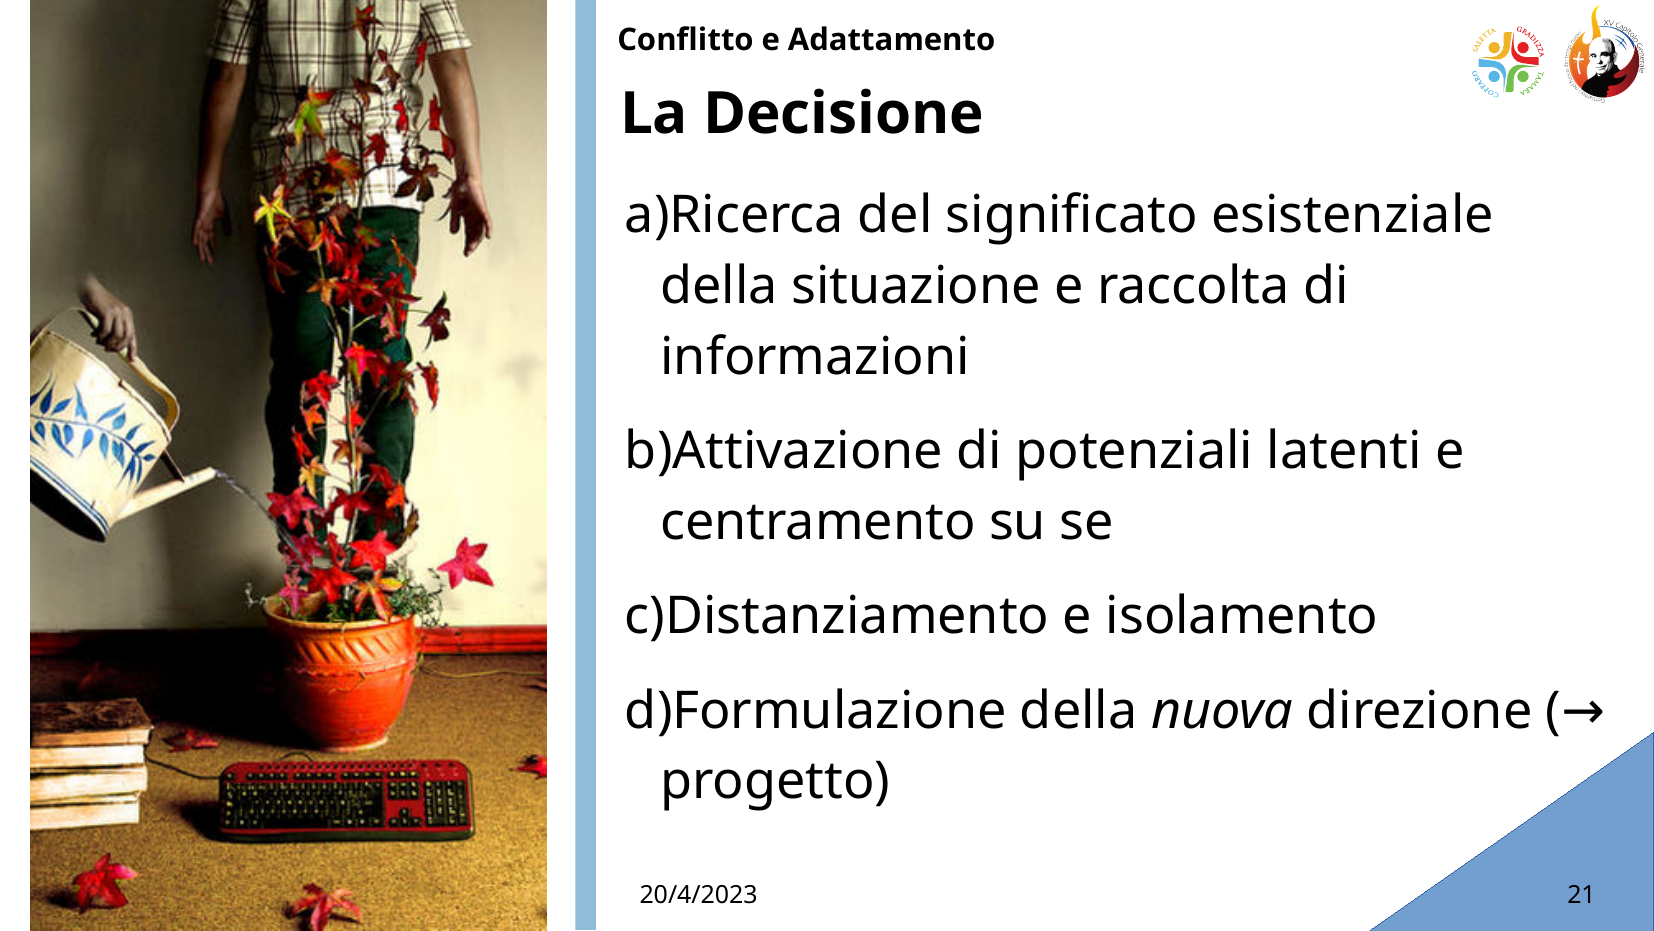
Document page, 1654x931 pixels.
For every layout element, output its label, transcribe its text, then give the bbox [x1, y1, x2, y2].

picture [1563, 4, 1646, 103]
title La Decisione [620, 70, 1617, 142]
subtitle Ricerca del significato esistenziale della situazione e raccolta di informazioni Attivazione di potenziali latenti e centramento su se Distanziamento e isolamento Formulazione della nuova direzione (→ progetto) [624, 177, 1619, 863]
text_box Conflitto e Adattamento [602, 9, 1335, 63]
picture [30, 0, 547, 931]
